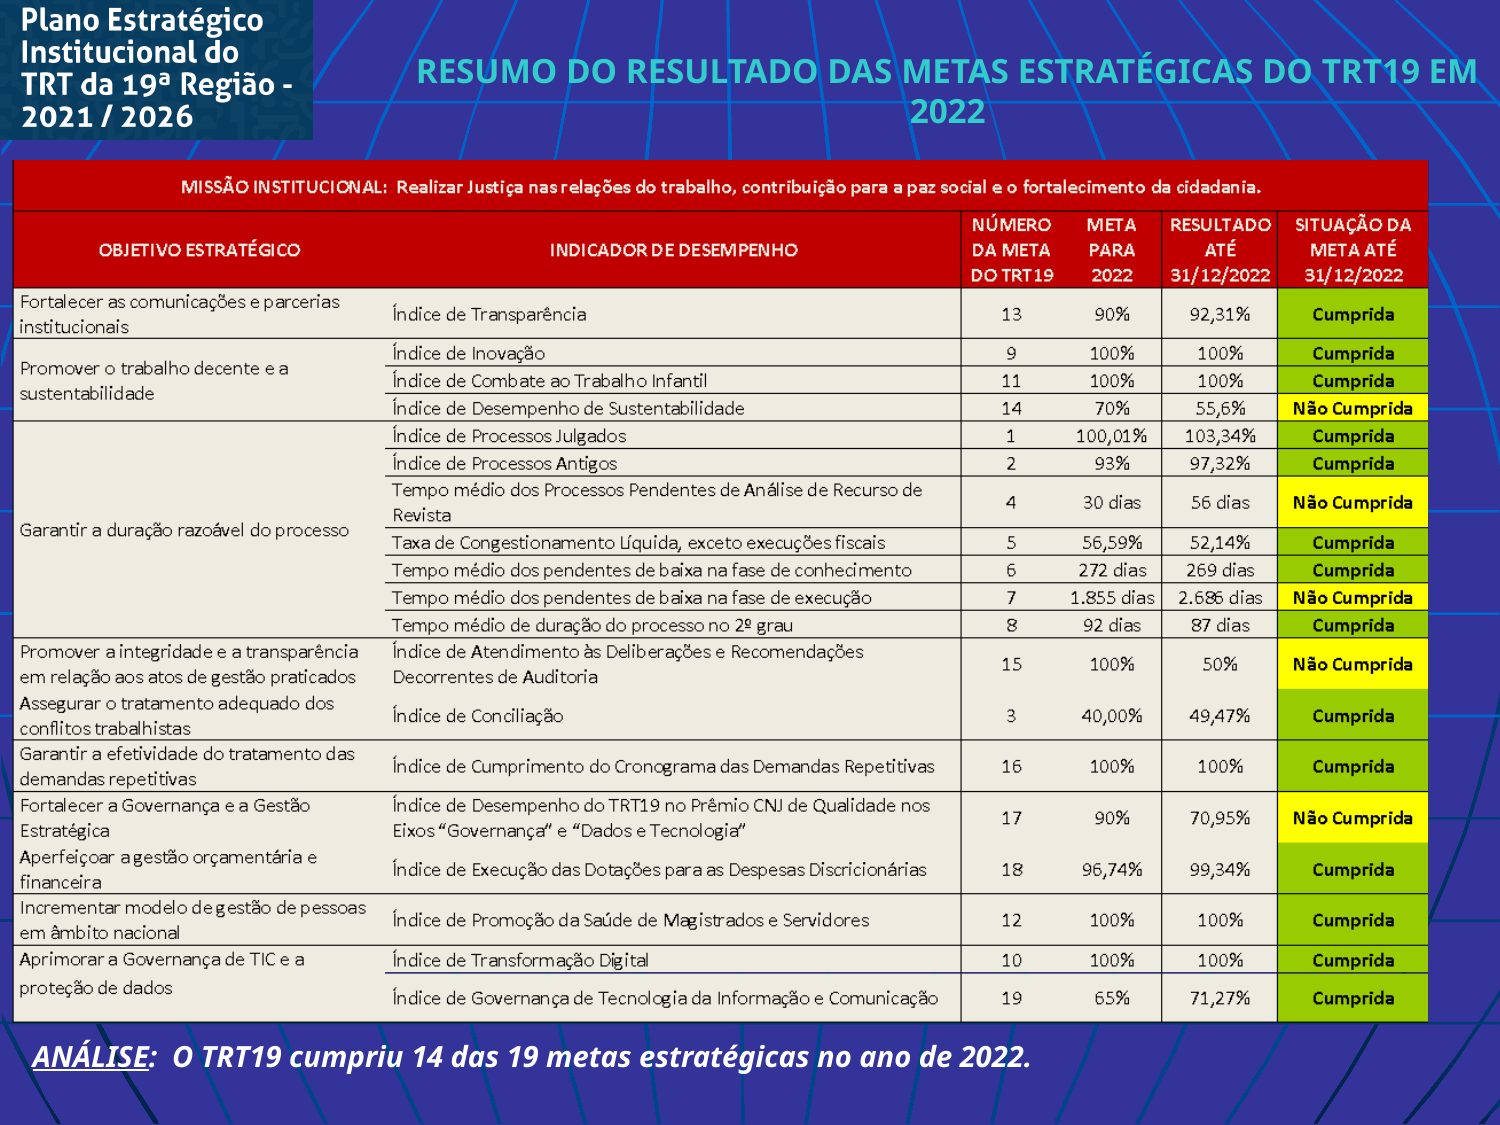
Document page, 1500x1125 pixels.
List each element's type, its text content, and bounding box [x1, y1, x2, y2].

text_box RESUMO DO RESULTADO DAS METAS ESTRATÉGICAS DO TRT19 EM 2022 [395, 42, 1500, 138]
picture [0, 160, 1442, 1071]
text_box ANÁLISE: O TRT19 cumpriu 14 das 19 metas estratégicas no ano de 2022. [17, 1071, 1424, 1125]
picture [0, 0, 313, 140]
